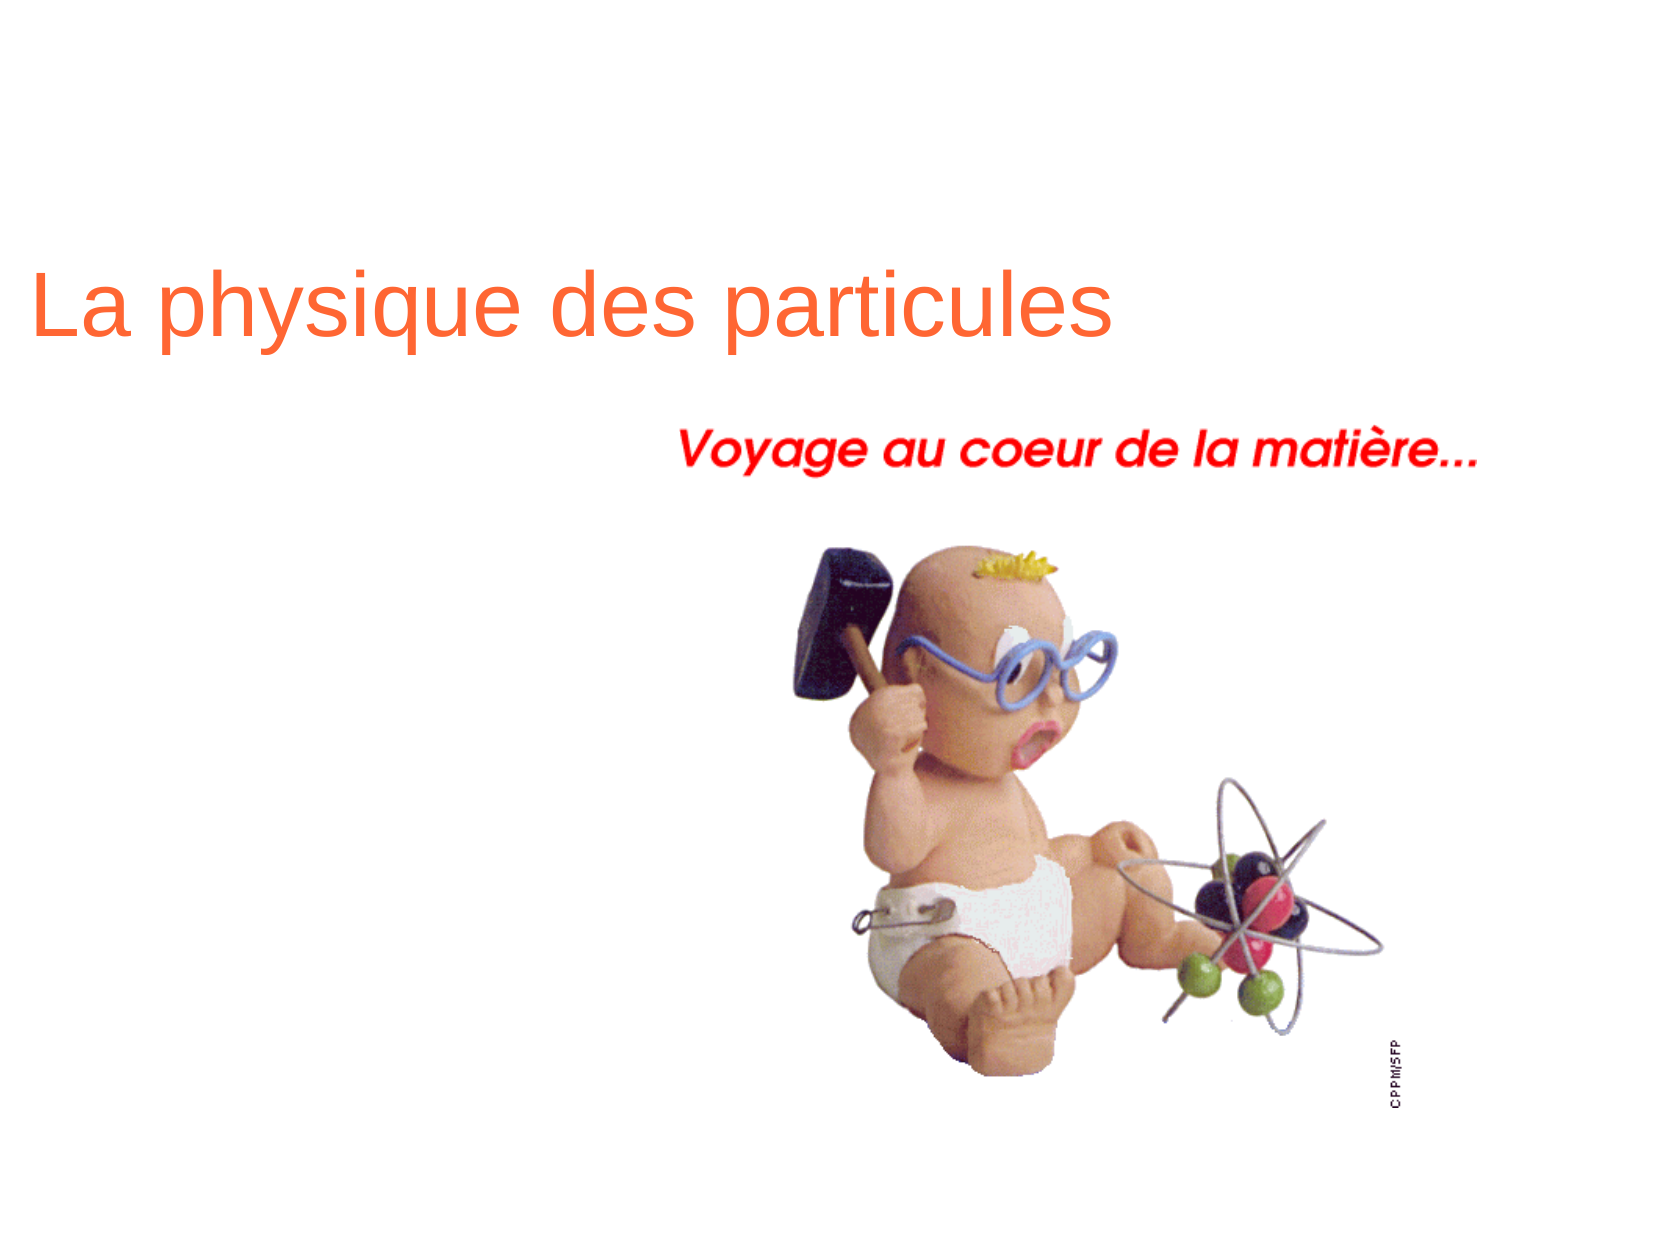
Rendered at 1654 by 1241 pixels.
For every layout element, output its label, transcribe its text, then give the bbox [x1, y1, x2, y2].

title La physique des particules [29, 200, 1625, 408]
picture [679, 424, 1477, 1108]
